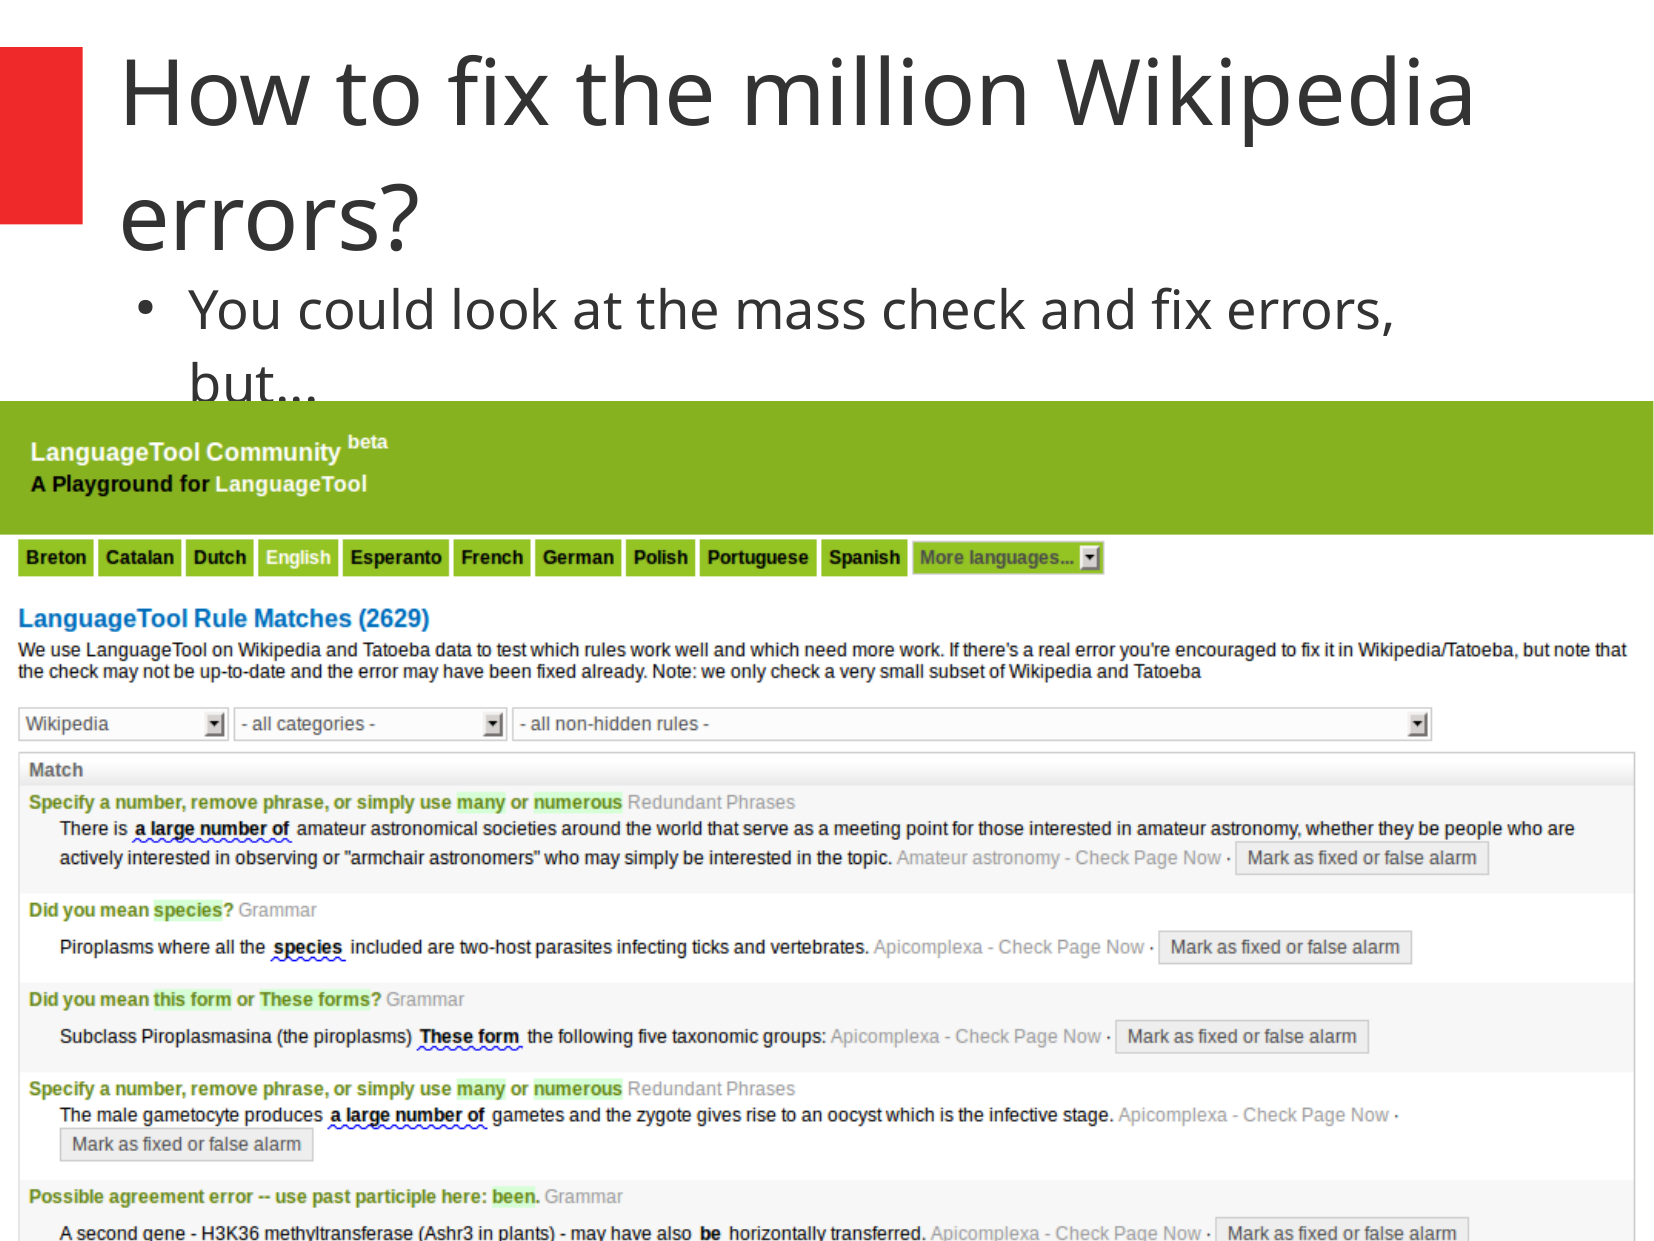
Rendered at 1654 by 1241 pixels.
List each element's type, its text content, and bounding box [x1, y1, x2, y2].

title How to fix the million Wikipedia errors? [118, 49, 1571, 257]
list You could look at the mass check and fix errors, but...http://community.languagetool.org/corpusMatch [118, 271, 1536, 401]
picture [0, 401, 1654, 1241]
